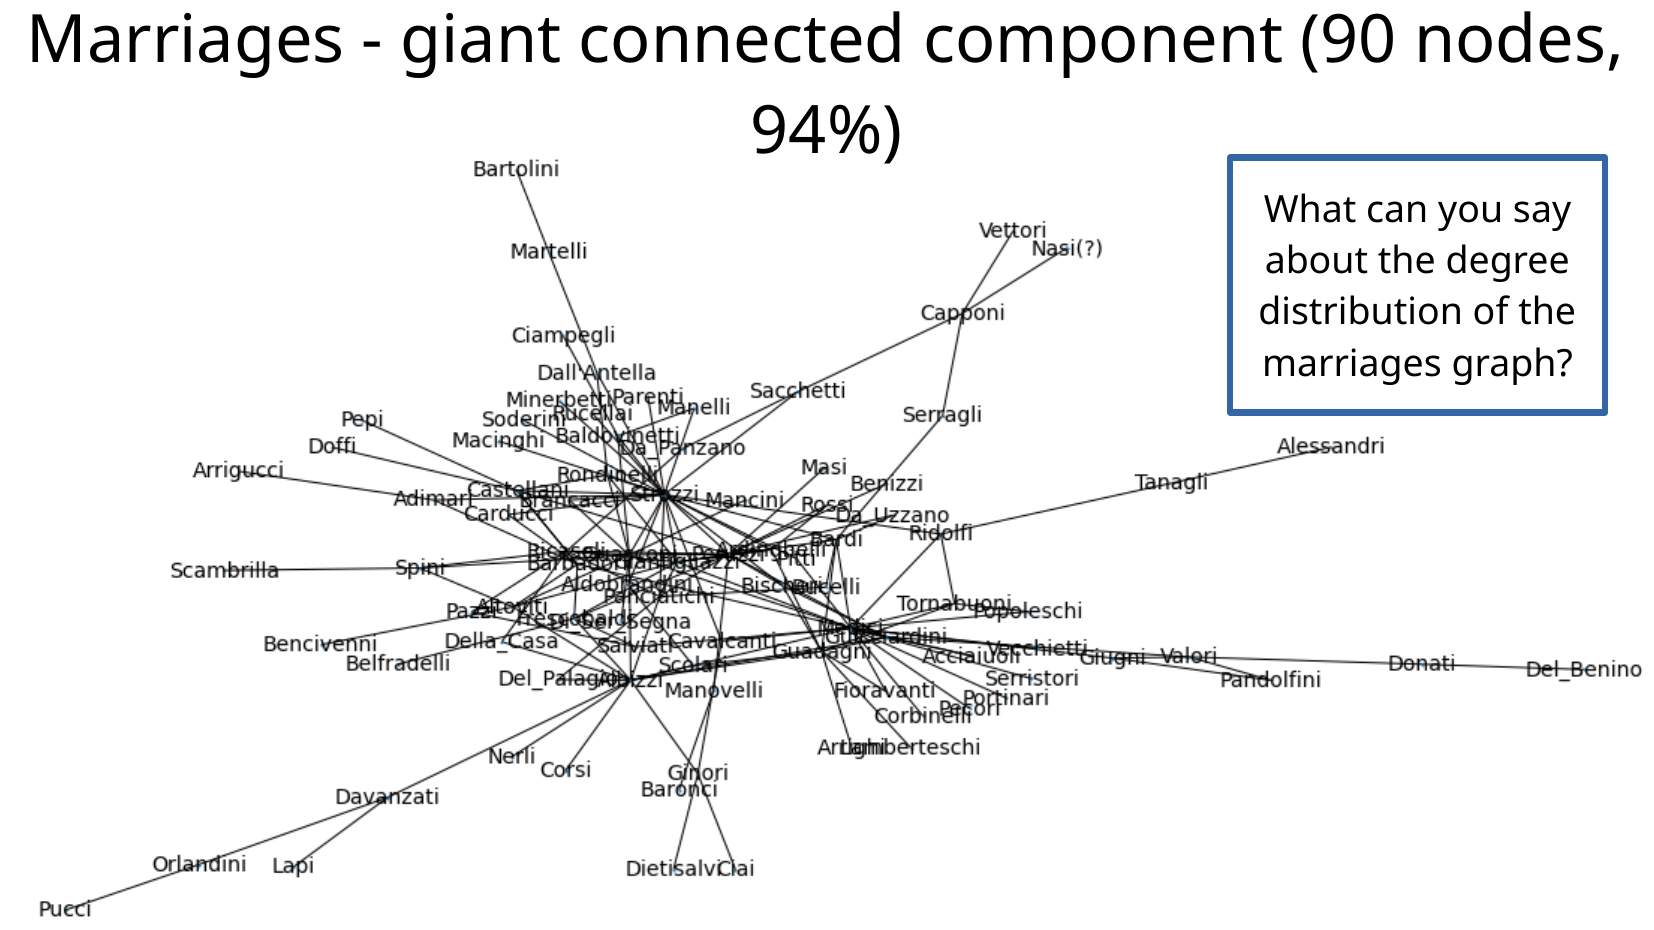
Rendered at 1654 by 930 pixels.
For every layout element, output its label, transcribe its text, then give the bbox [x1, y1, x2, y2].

text_box What can you say about the degree distribution of the marriages graph? [1230, 157, 1606, 413]
picture [15, 166, 1652, 929]
title Marriages - giant connected component (90 nodes, 94%) [0, 0, 1653, 166]
